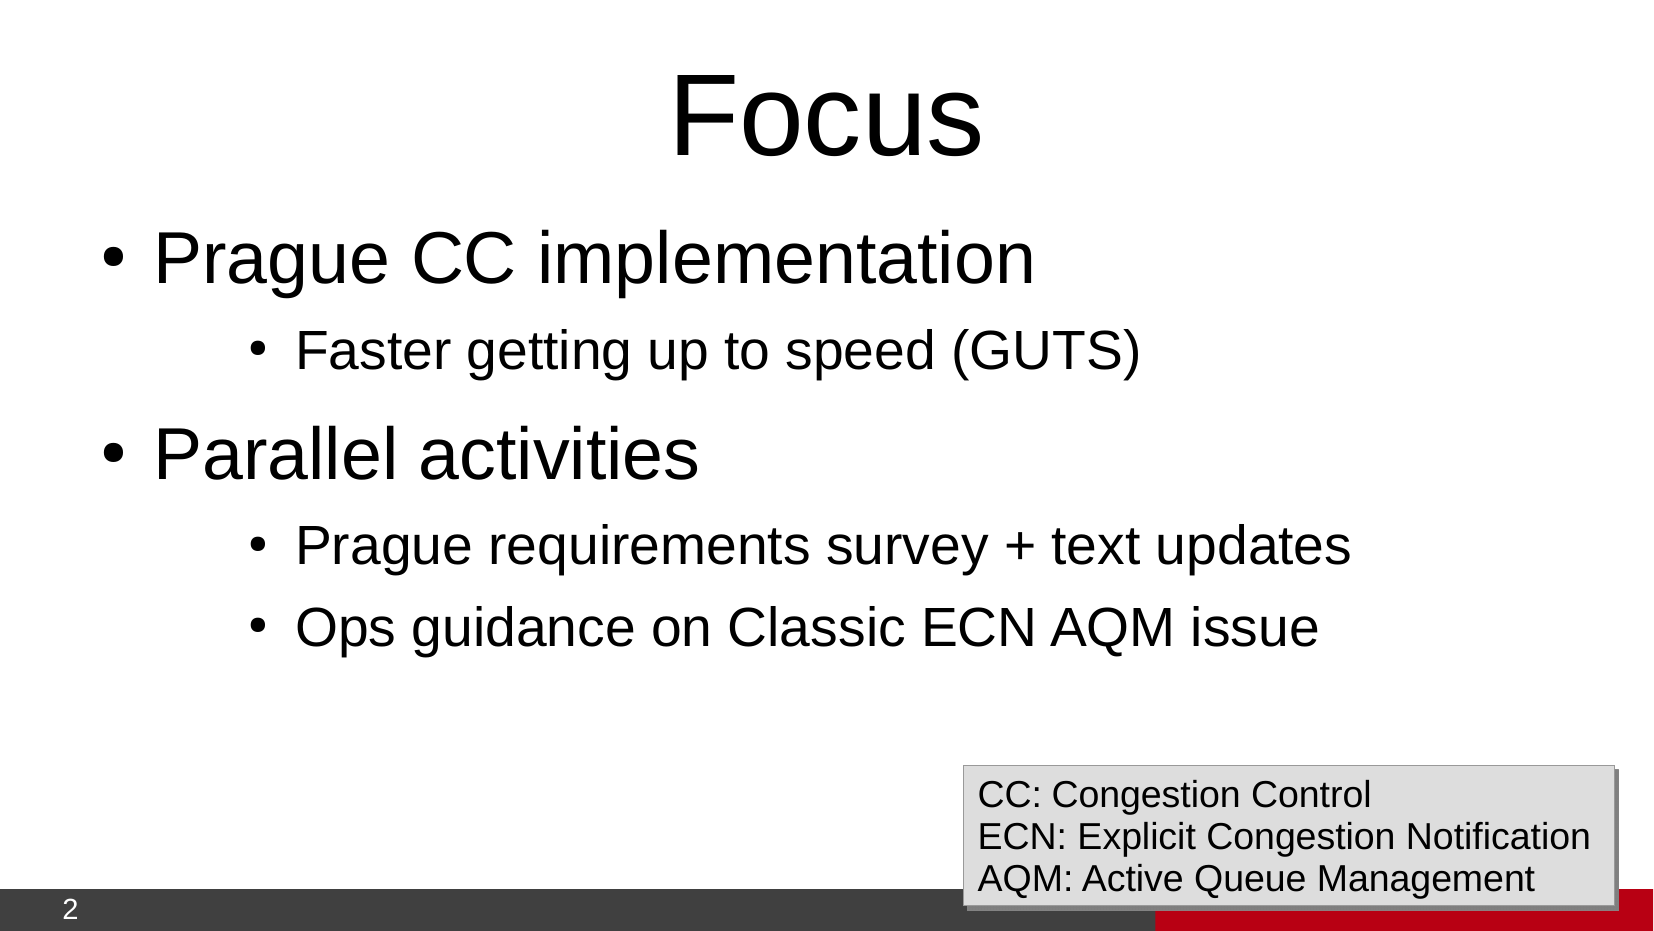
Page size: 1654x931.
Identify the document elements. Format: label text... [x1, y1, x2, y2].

list Prague CC implementation Faster getting up to speed (GUTS) Parallel activities Prague requirements survey + text updates Ops guidance on Classic ECN AQM issue [82, 217, 1571, 757]
title Focus [82, 37, 1571, 193]
text_box CC: Congestion Control ECN: Explicit Congestion Notification AQM: Active Queue Management [963, 765, 1615, 906]
